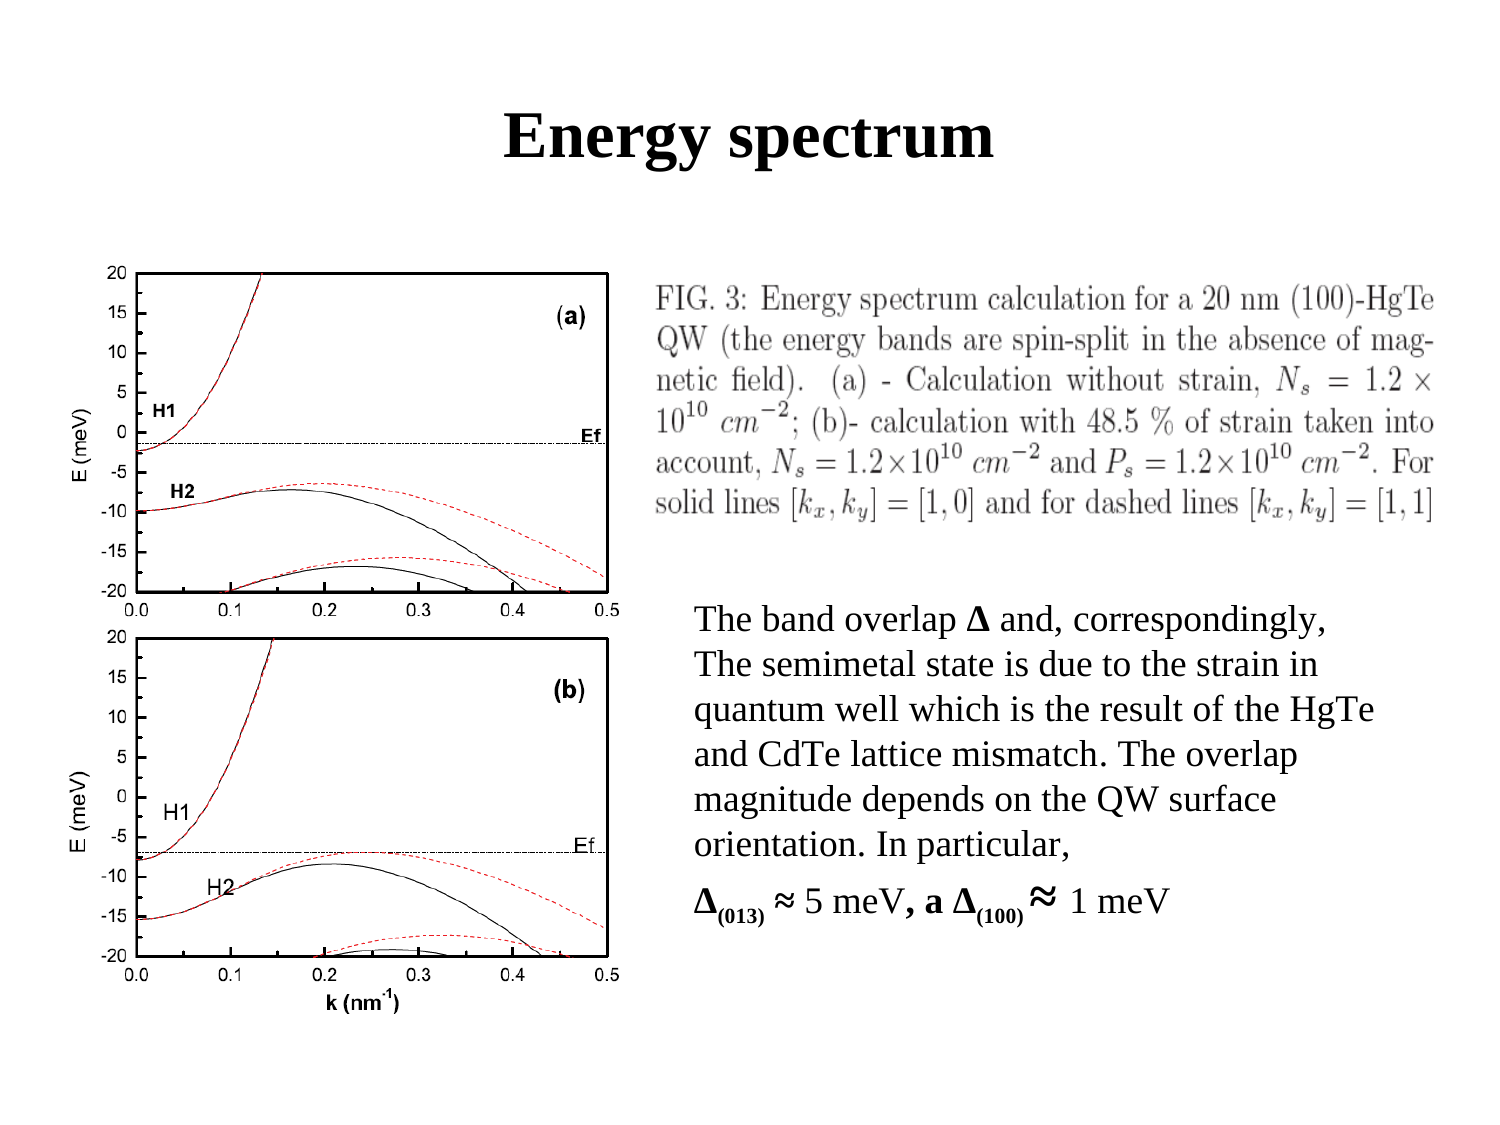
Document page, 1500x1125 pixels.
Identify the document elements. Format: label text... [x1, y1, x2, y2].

title Energy spectrum [112, 76, 1388, 185]
text_box The band overlap Δ and, correspondingly, The semimetal state is due to the strain in quantum well which is the result of the HgTe and CdTe lattice mismatch. The overlap magnitude depends on the QW surface orientation. In particular, Δ(013) ≈ 5 meV, а Δ(100) ≈ 1 meV [679, 586, 1412, 936]
picture [631, 255, 1471, 539]
text_box [53, 243, 633, 1025]
